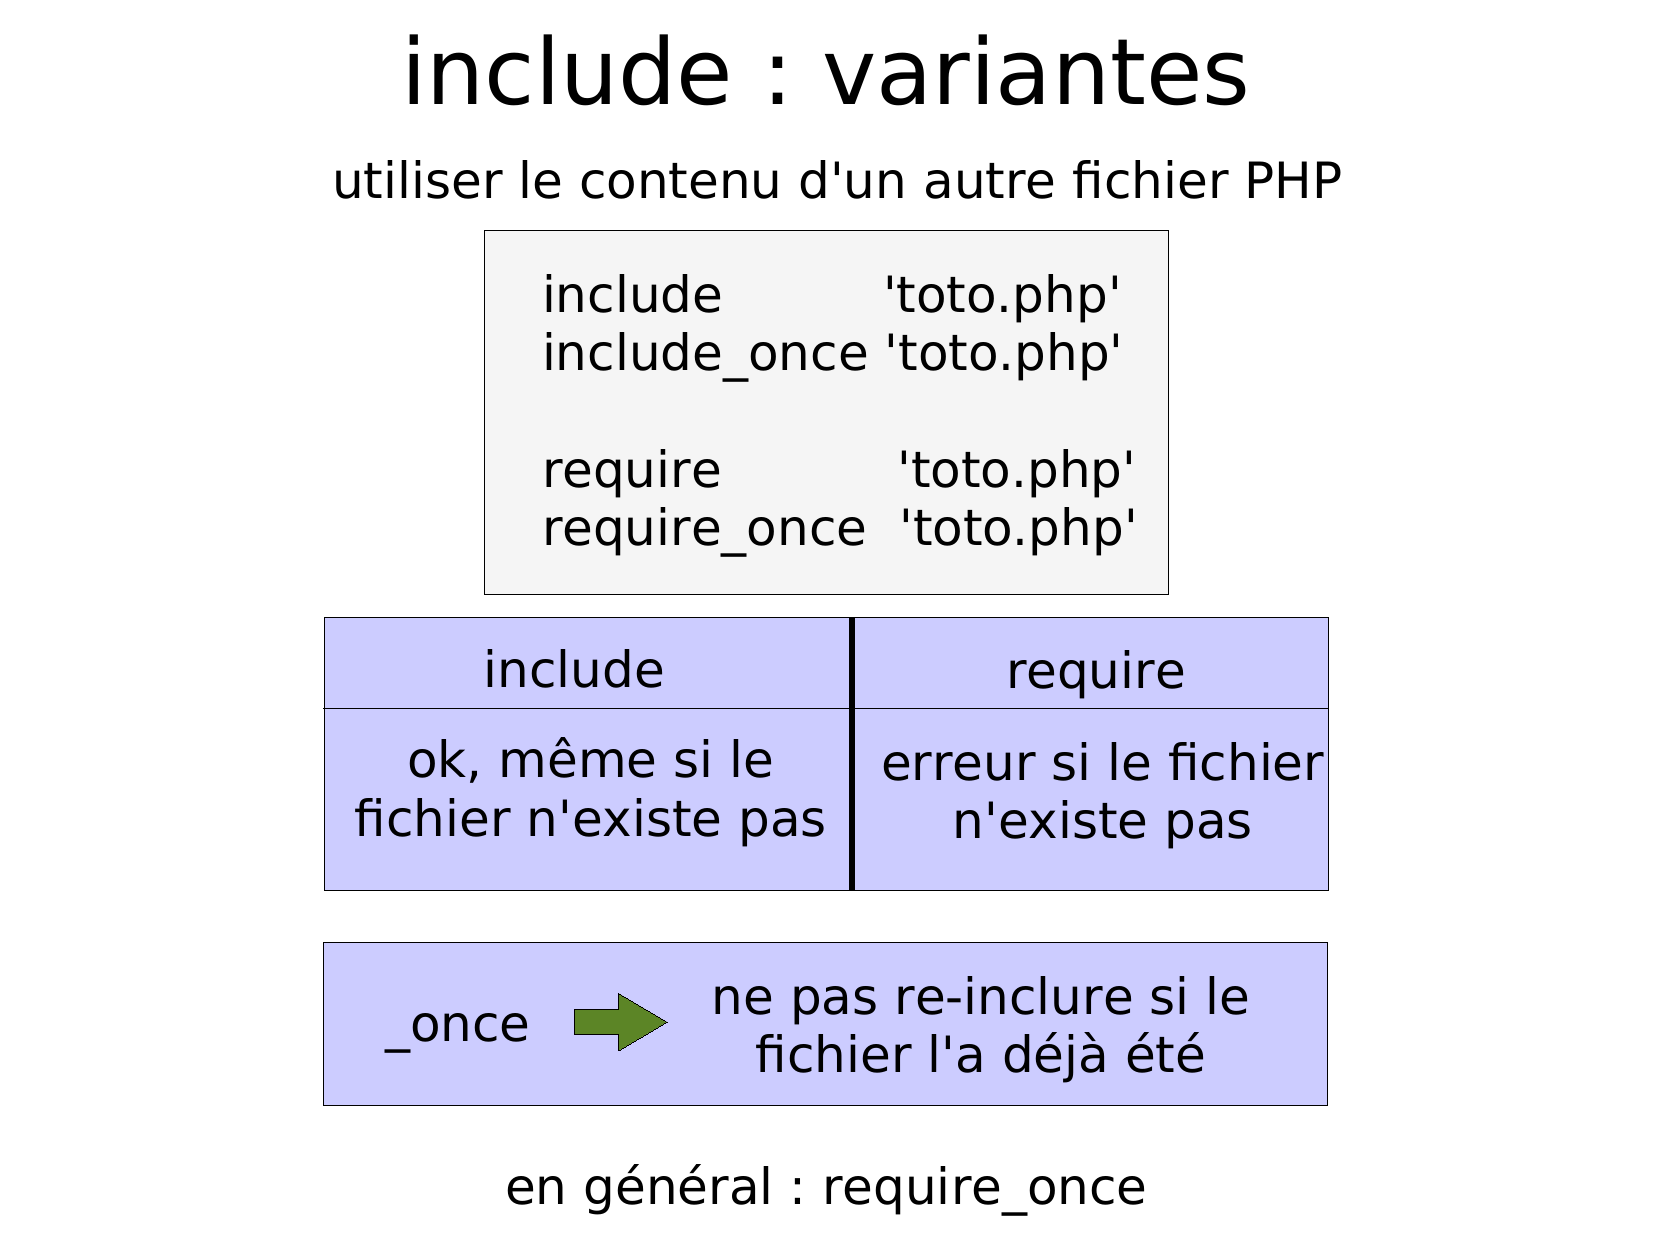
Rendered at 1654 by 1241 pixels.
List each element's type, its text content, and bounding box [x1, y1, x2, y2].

text_box include 'toto.php' include_once 'toto.php' require 'toto.php' require_once 'toto.php' [542, 266, 1079, 558]
text_box [324, 617, 849, 708]
text_box require [1005, 642, 1169, 701]
text_box ok, même si le fichier n'existe pas [354, 731, 839, 848]
text_box erreur si le fichier n'existe pas [881, 734, 1365, 851]
text_box [323, 942, 1328, 1106]
text_box include [483, 640, 648, 699]
text_box [324, 709, 849, 891]
text_box _once [385, 995, 517, 1054]
text_box [855, 617, 1329, 891]
text_box ne pas re-inclure si le fichier l'a déjà été [711, 967, 1306, 1085]
text_box utiliser le contenu d'un autre fichier PHP [332, 151, 1242, 210]
title include : variantes [0, 11, 1654, 134]
text_box [484, 230, 1169, 595]
text_box en général : require_once [537, 1158, 1116, 1217]
